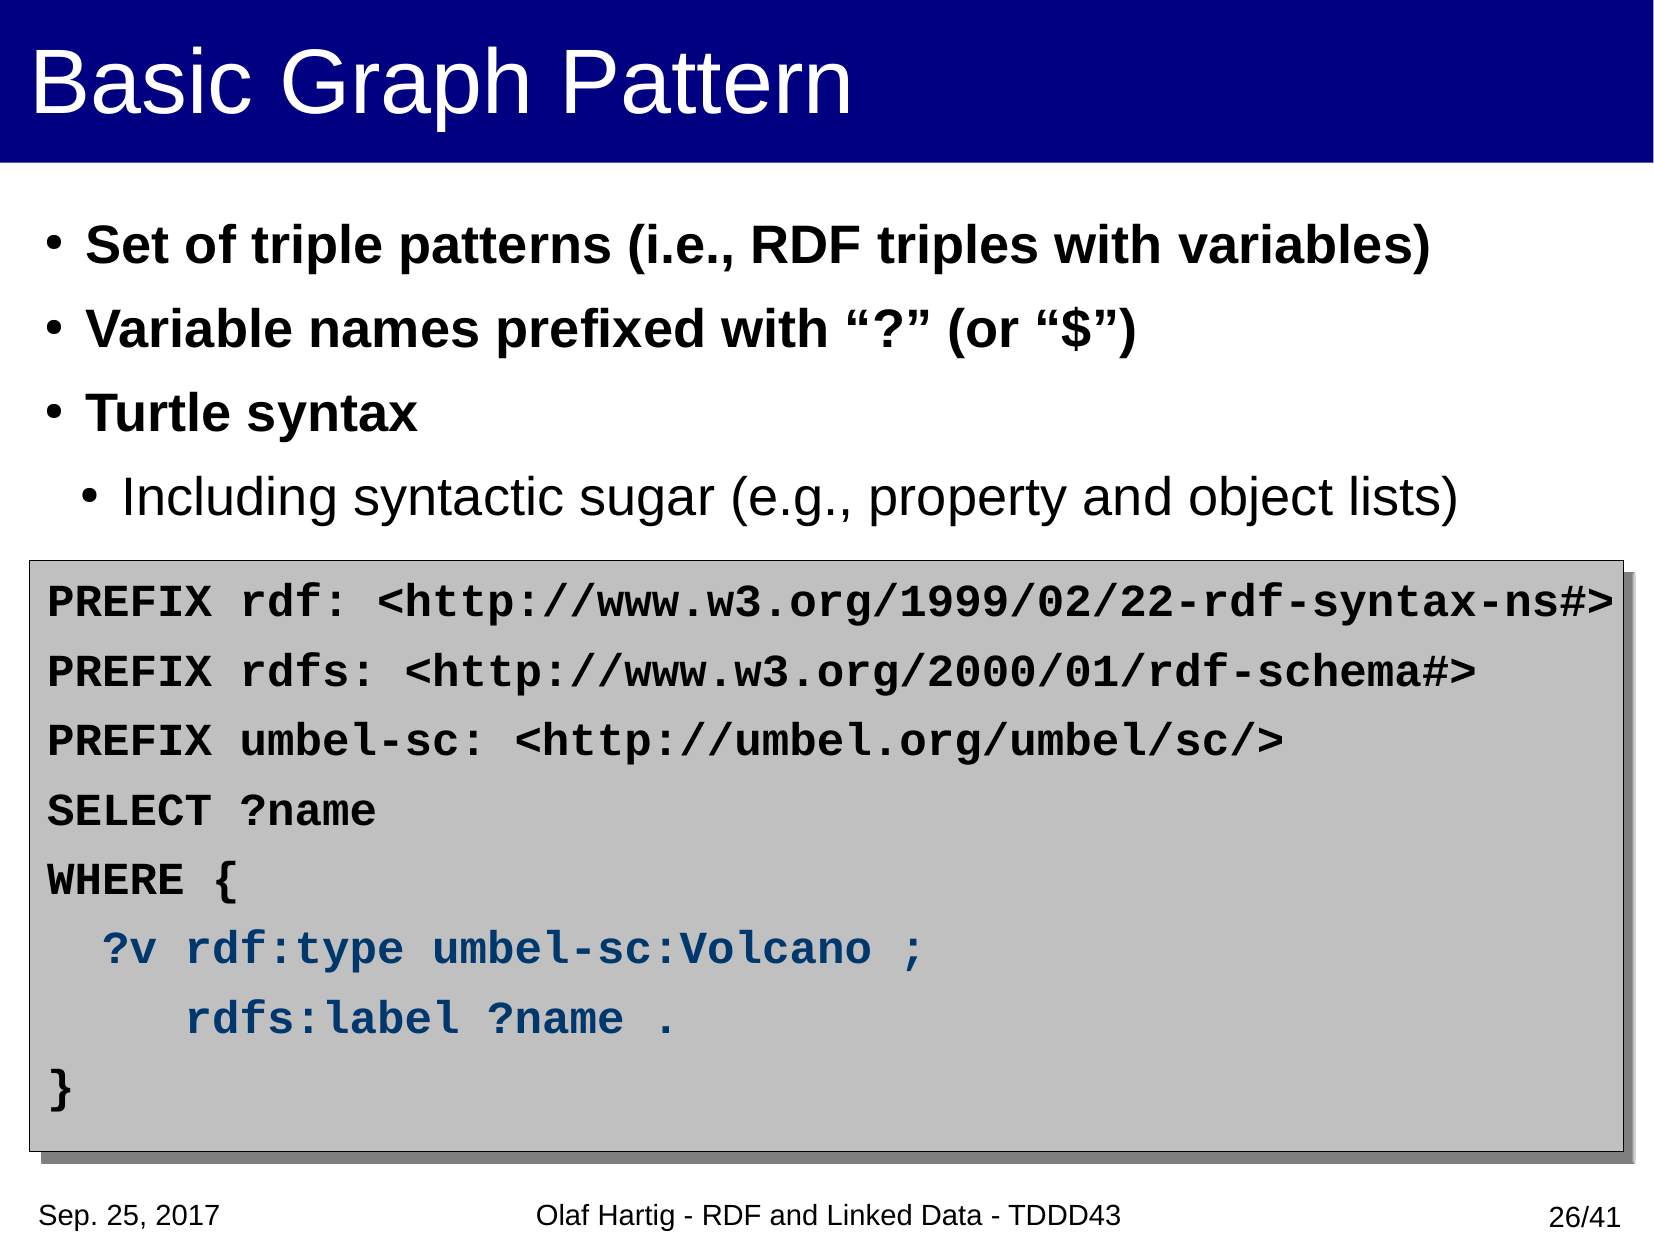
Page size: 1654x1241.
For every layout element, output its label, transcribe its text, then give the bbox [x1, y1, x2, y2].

title Basic Graph Pattern [0, 0, 1654, 163]
text_box Set of triple patterns (i.e., RDF triples with variables) Variable names prefixed with “?” (or “$”) Turtle syntax Including syntactic sugar (e.g., property and object lists) [29, 206, 1625, 768]
text_box PREFIX rdf: <http://www.w3.org/1999/02/22-rdf-syntax-ns#> PREFIX rdfs: <http://www.w3.org/2000/01/rdf-schema#> PREFIX umbel-sc: <http://umbel.org/umbel/sc/> SELECT ?name WHERE { ?v rdf:type umbel-sc:Volcano ; rdfs:label ?name . } [29, 560, 1624, 1152]
